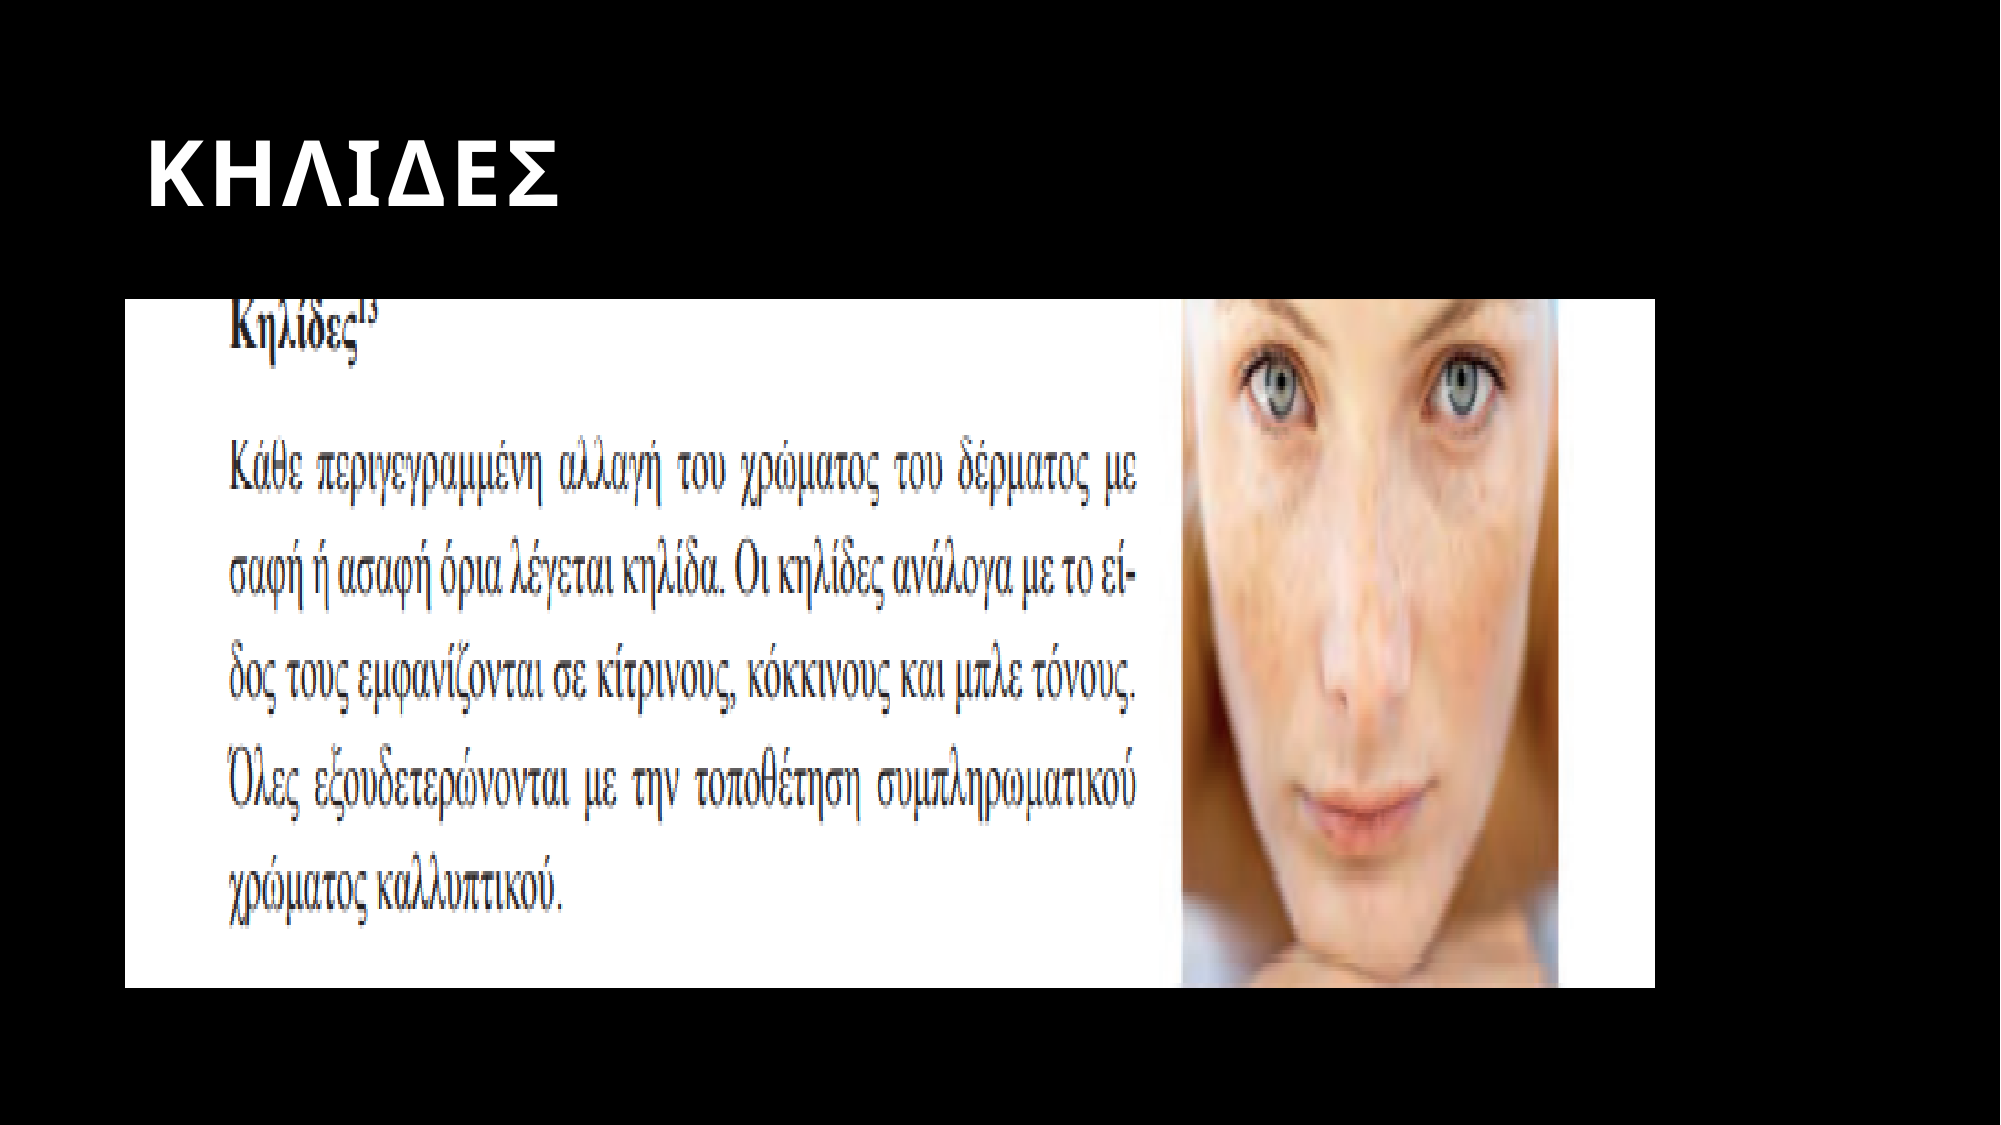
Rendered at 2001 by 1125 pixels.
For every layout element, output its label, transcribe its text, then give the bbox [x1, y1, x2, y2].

picture [125, 299, 1655, 988]
title ΚΗΛΙΔΕΣ [125, 109, 661, 264]
